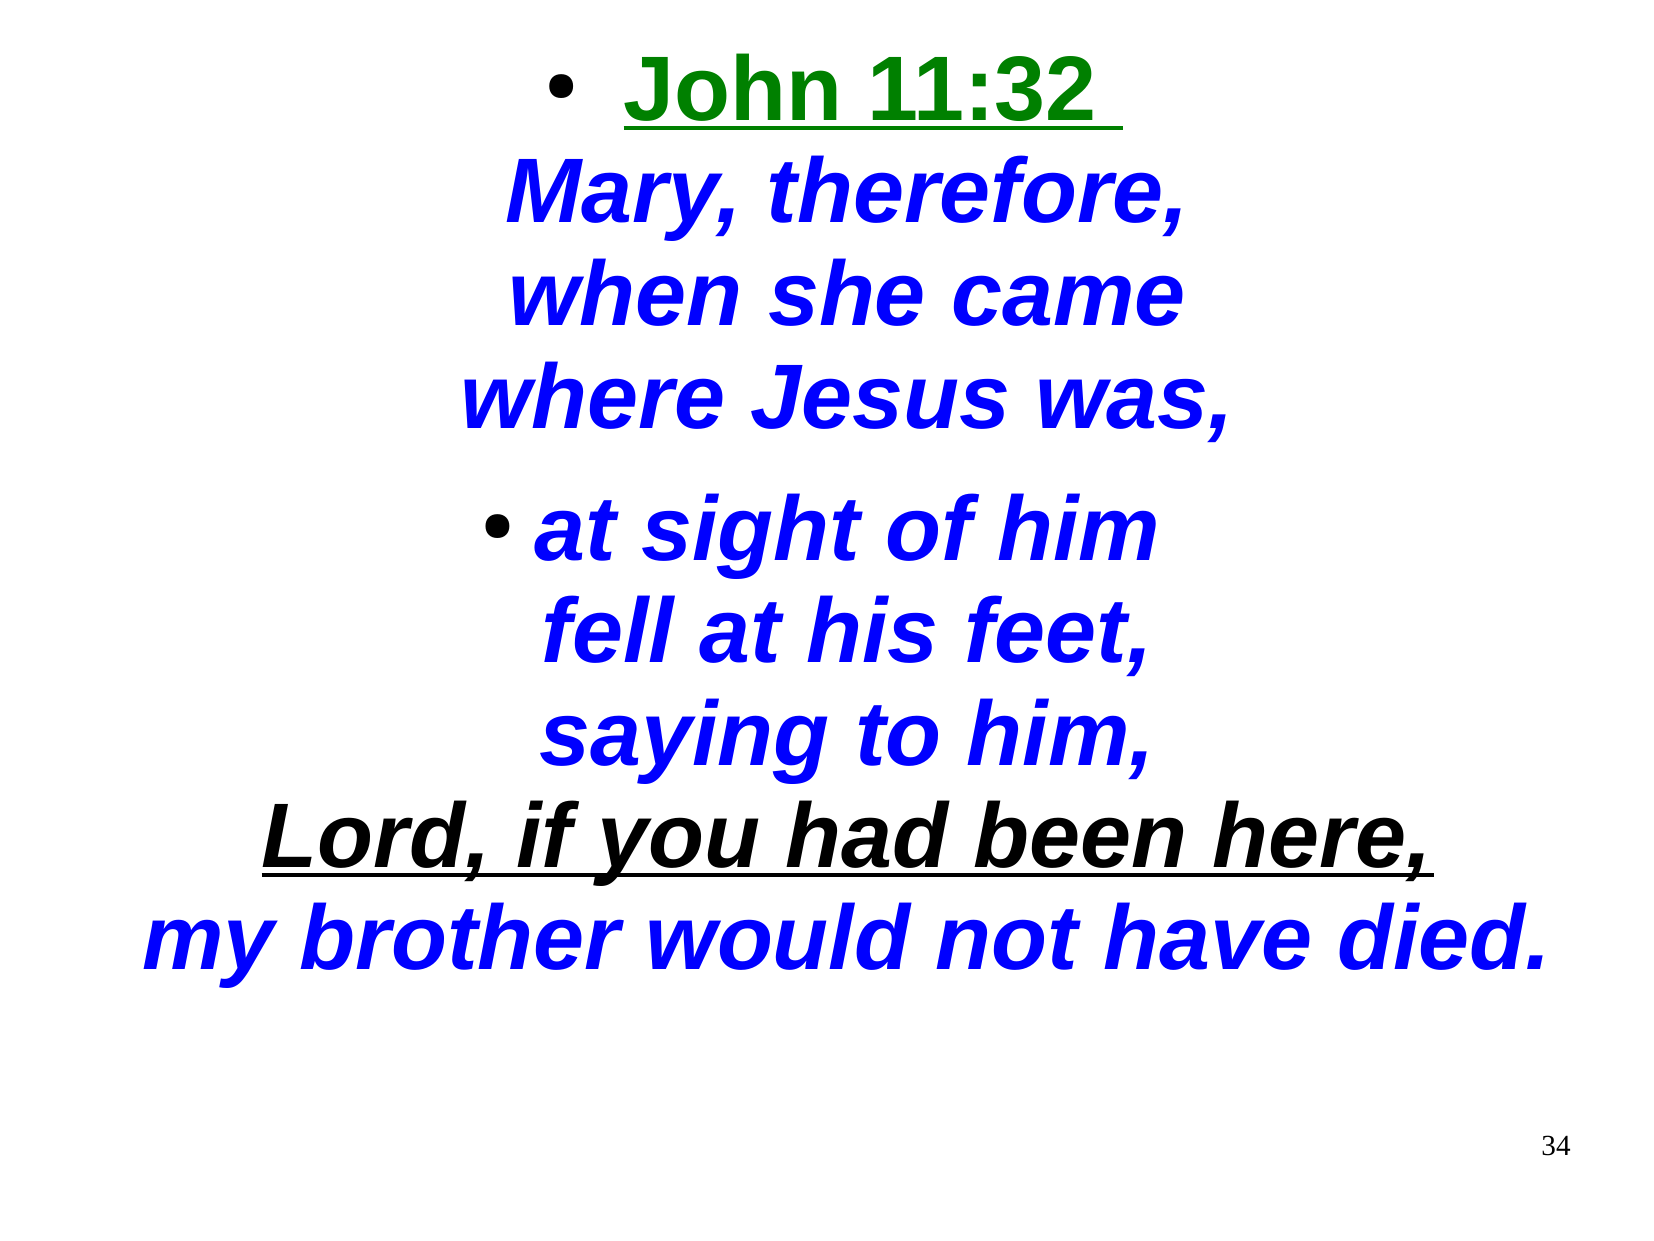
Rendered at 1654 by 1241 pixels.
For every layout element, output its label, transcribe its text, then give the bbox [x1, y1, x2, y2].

list John 11:32 Mary, therefore, when she came where Jesus was, at sight of him fell at his feet, saying to him, Lord, if you had been here, my brother would not have died. [37, 37, 1613, 1201]
